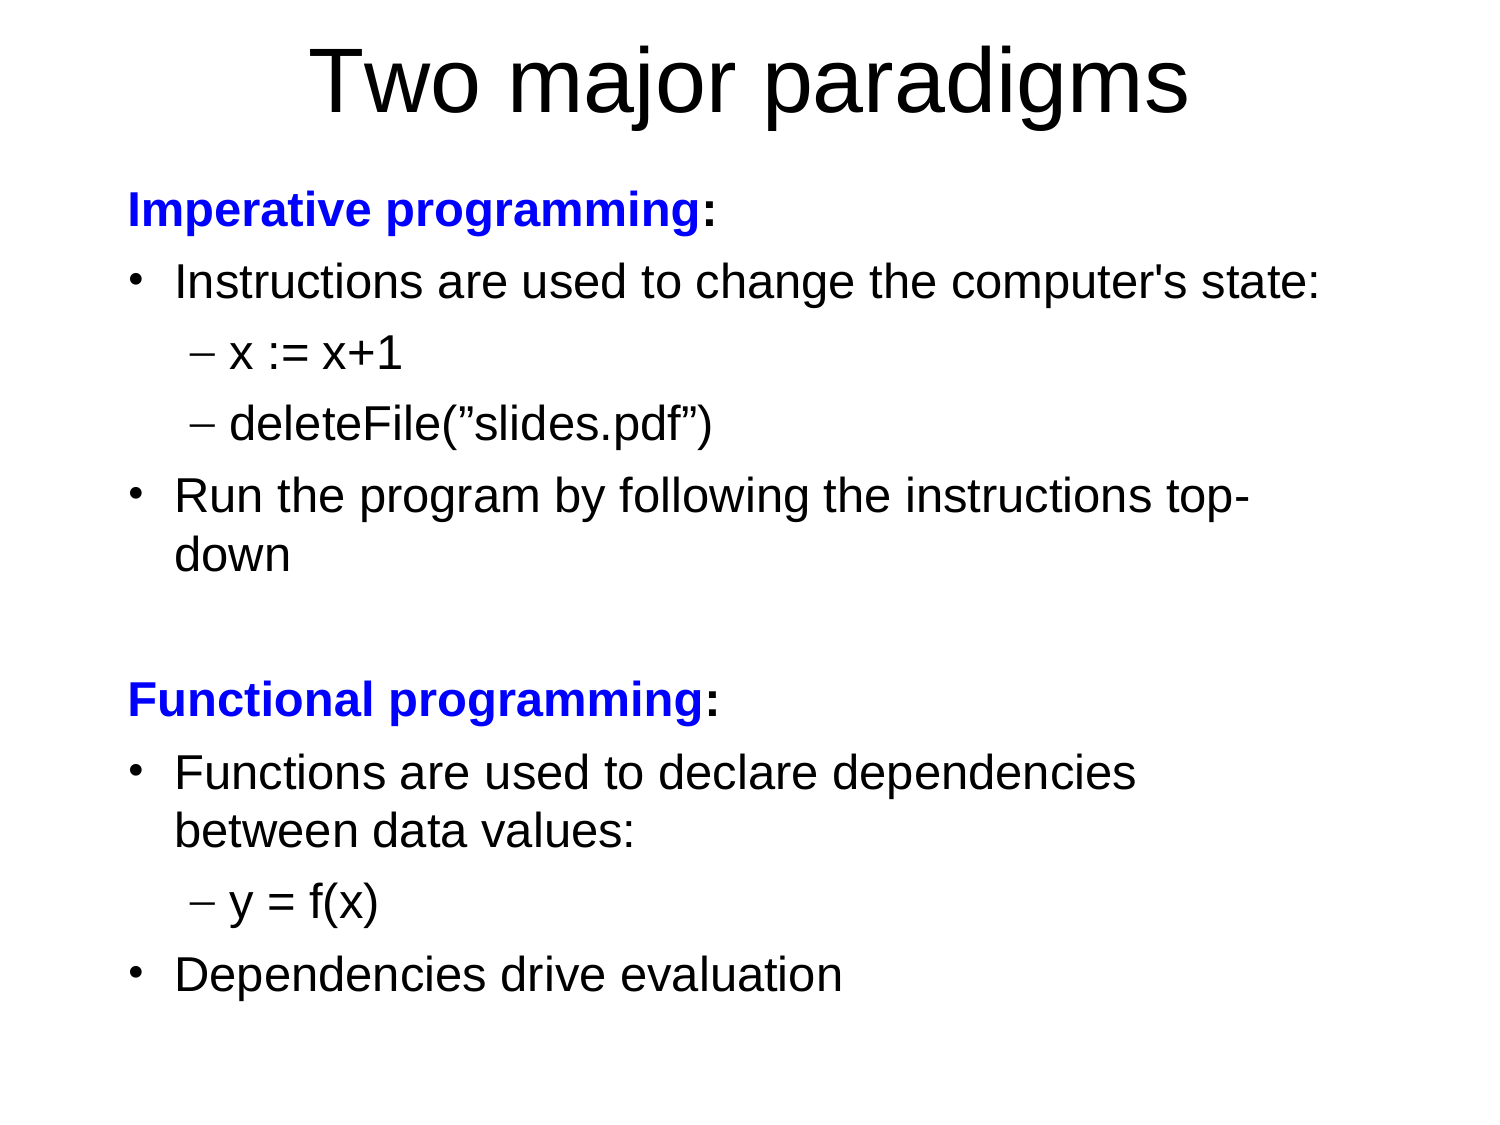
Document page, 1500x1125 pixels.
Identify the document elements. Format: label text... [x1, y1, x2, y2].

title Two major paradigms [112, 0, 1388, 170]
list Imperative programming: Instructions are used to change the computer's state: x := x+1 deleteFile(”slides.pdf”) Run the program by following the instructions top-down Functional programming: Functions are used to declare dependencies between data values: y = f(x) Dependencies drive evaluation [112, 170, 1351, 1072]
